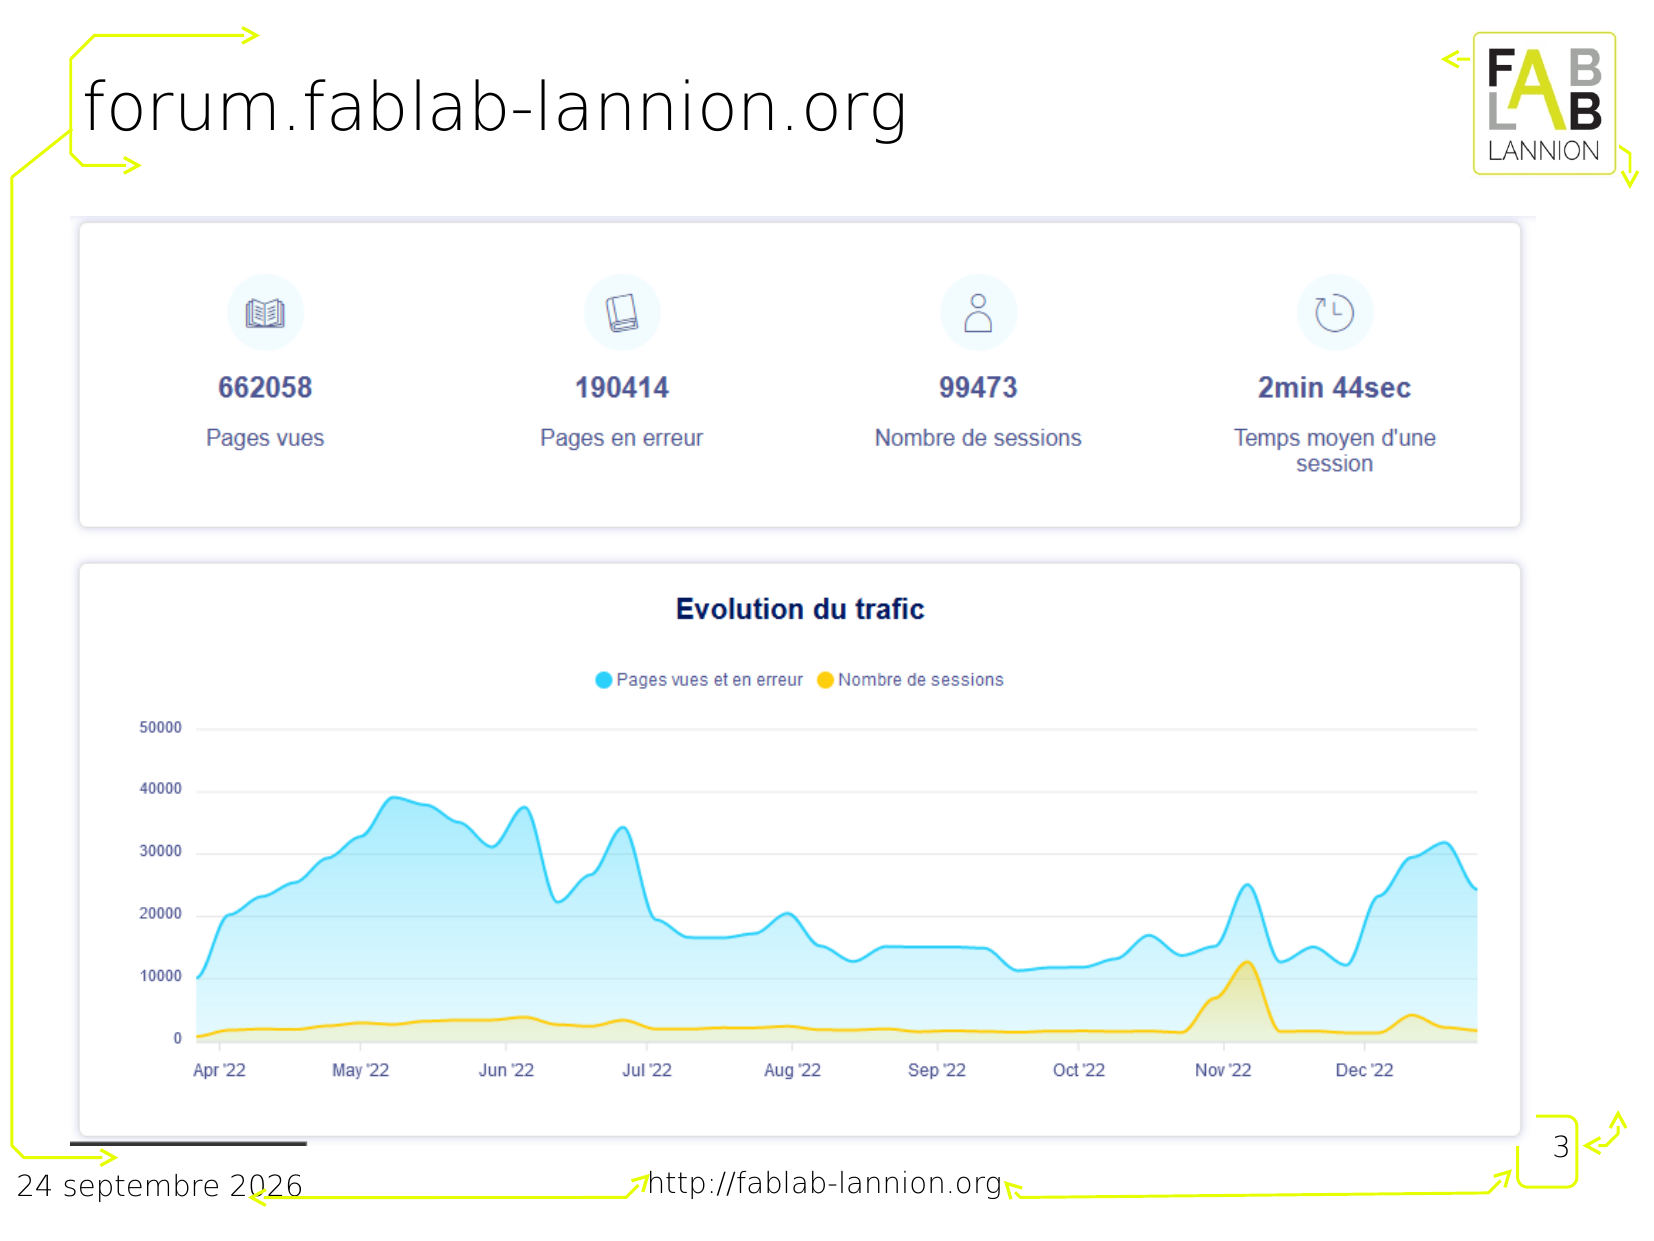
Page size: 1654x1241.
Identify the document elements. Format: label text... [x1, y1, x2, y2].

picture [70, 216, 1536, 1146]
picture [1470, 29, 1619, 178]
title forum.fablab-lannion.org [82, 49, 1441, 166]
